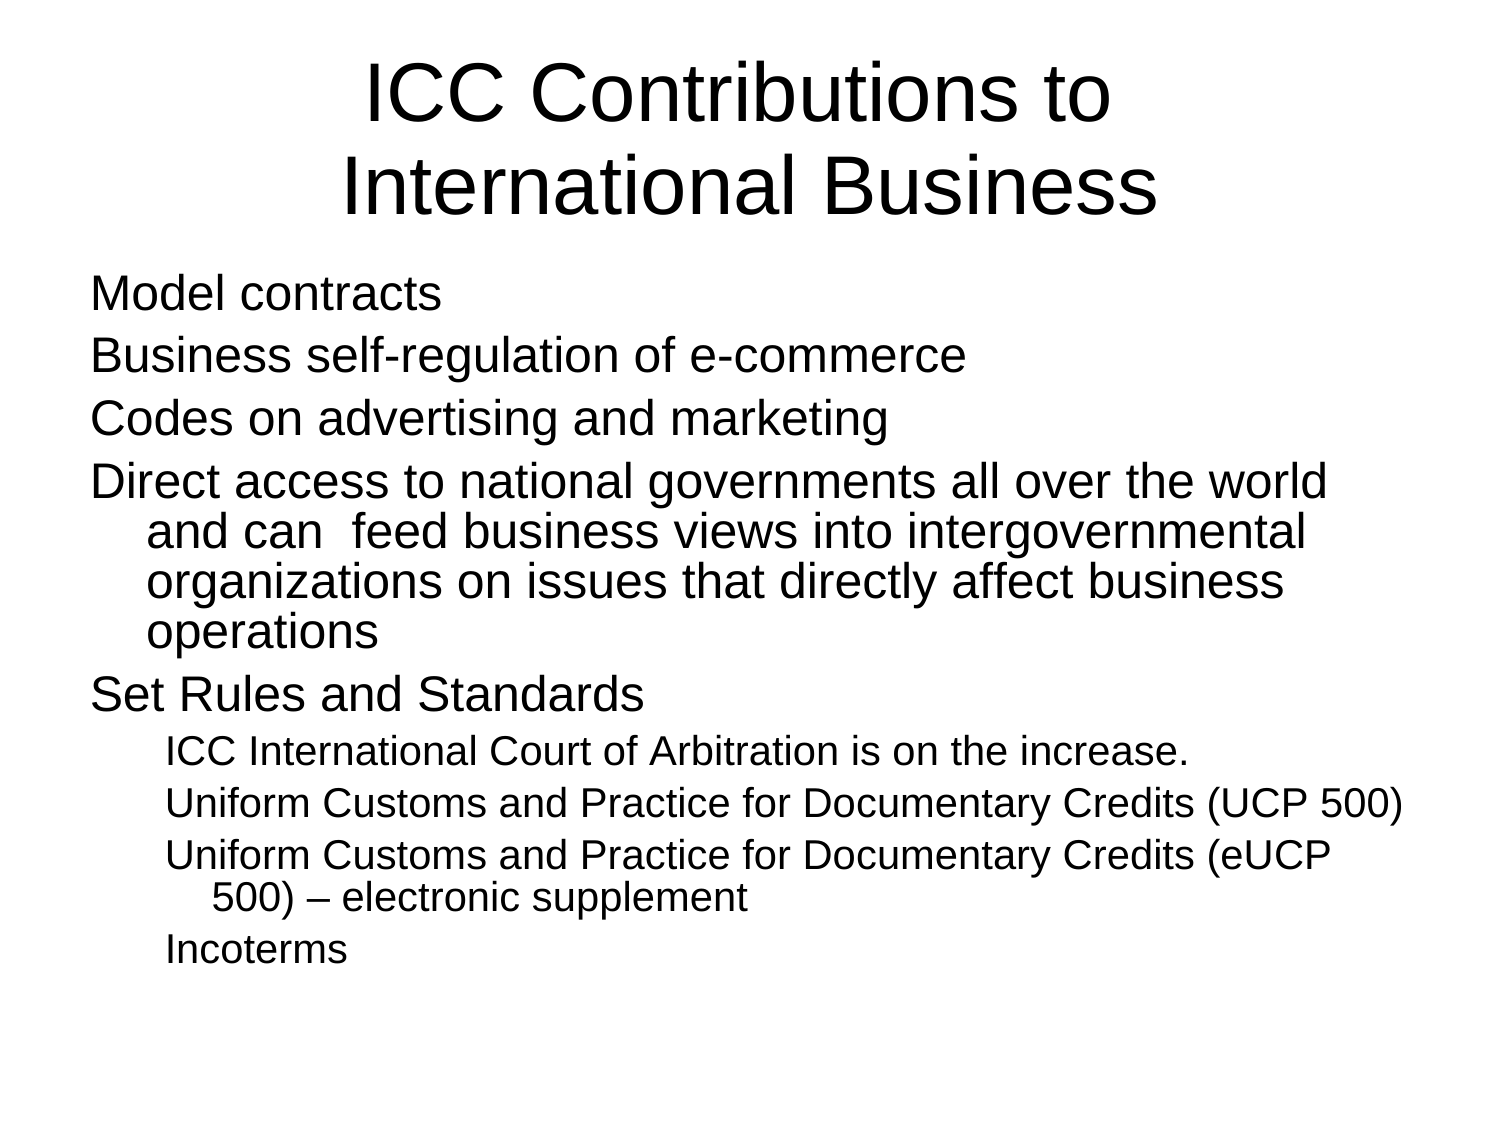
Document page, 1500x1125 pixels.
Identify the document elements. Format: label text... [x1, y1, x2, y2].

list Model contracts Business self-regulation of e-commerce Codes on advertising and marketing Direct access to national governments all over the world and can feed business views into intergovernmental organizations on issues that directly affect business operations Set Rules and Standards ICC International Court of Arbitration is on the increase. Uniform Customs and Practice for Documentary Credits (UCP 500) Uniform Customs and Practice for Documentary Credits (eUCP 500) – electronic supplement Incoterms [75, 262, 1426, 1076]
title ICC Contributions to International Business [75, 31, 1426, 247]
